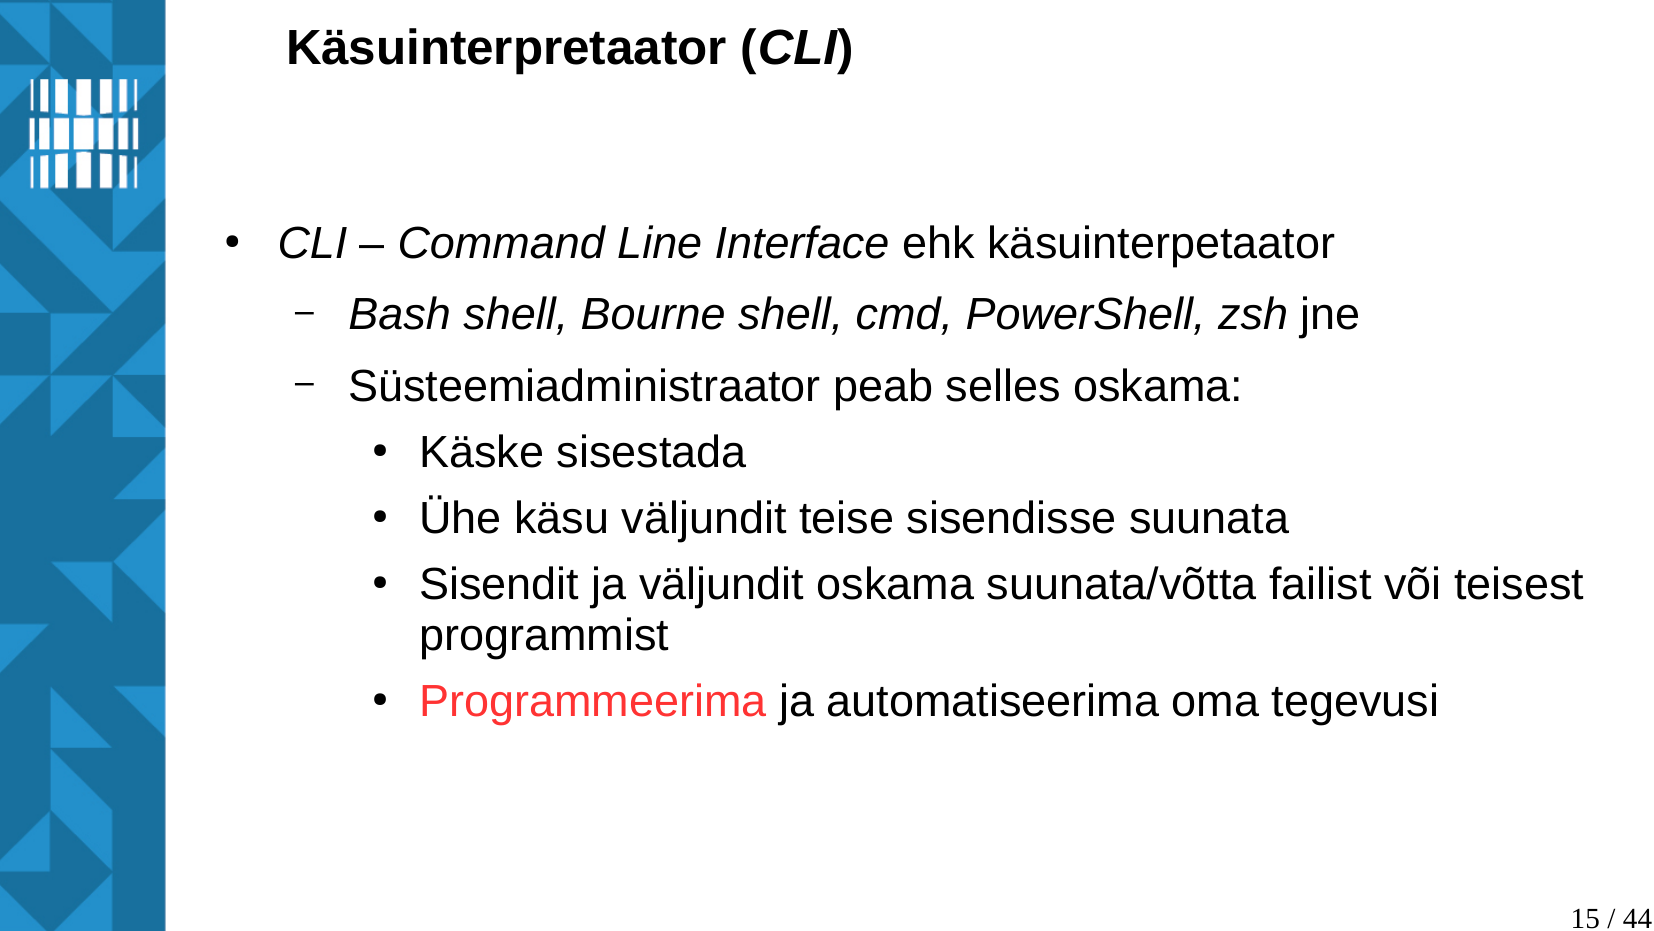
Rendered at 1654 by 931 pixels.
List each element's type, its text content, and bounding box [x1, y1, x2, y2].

list CLI – Command Line Interface ehk käsuinterpetaator Bash shell, Bourne shell, cmd, PowerShell, zsh jne Süsteemiadministraator peab selles oskama: Käske sisestada Ühe käsu väljundit teise sisendisse suunata Sisendit ja väljundit oskama suunata/võtta failist või teisest programmist Programmeerima ja automatiseerima oma tegevusi [206, 217, 1595, 864]
title Käsuinterpretaator (CLI) [286, 10, 1573, 86]
